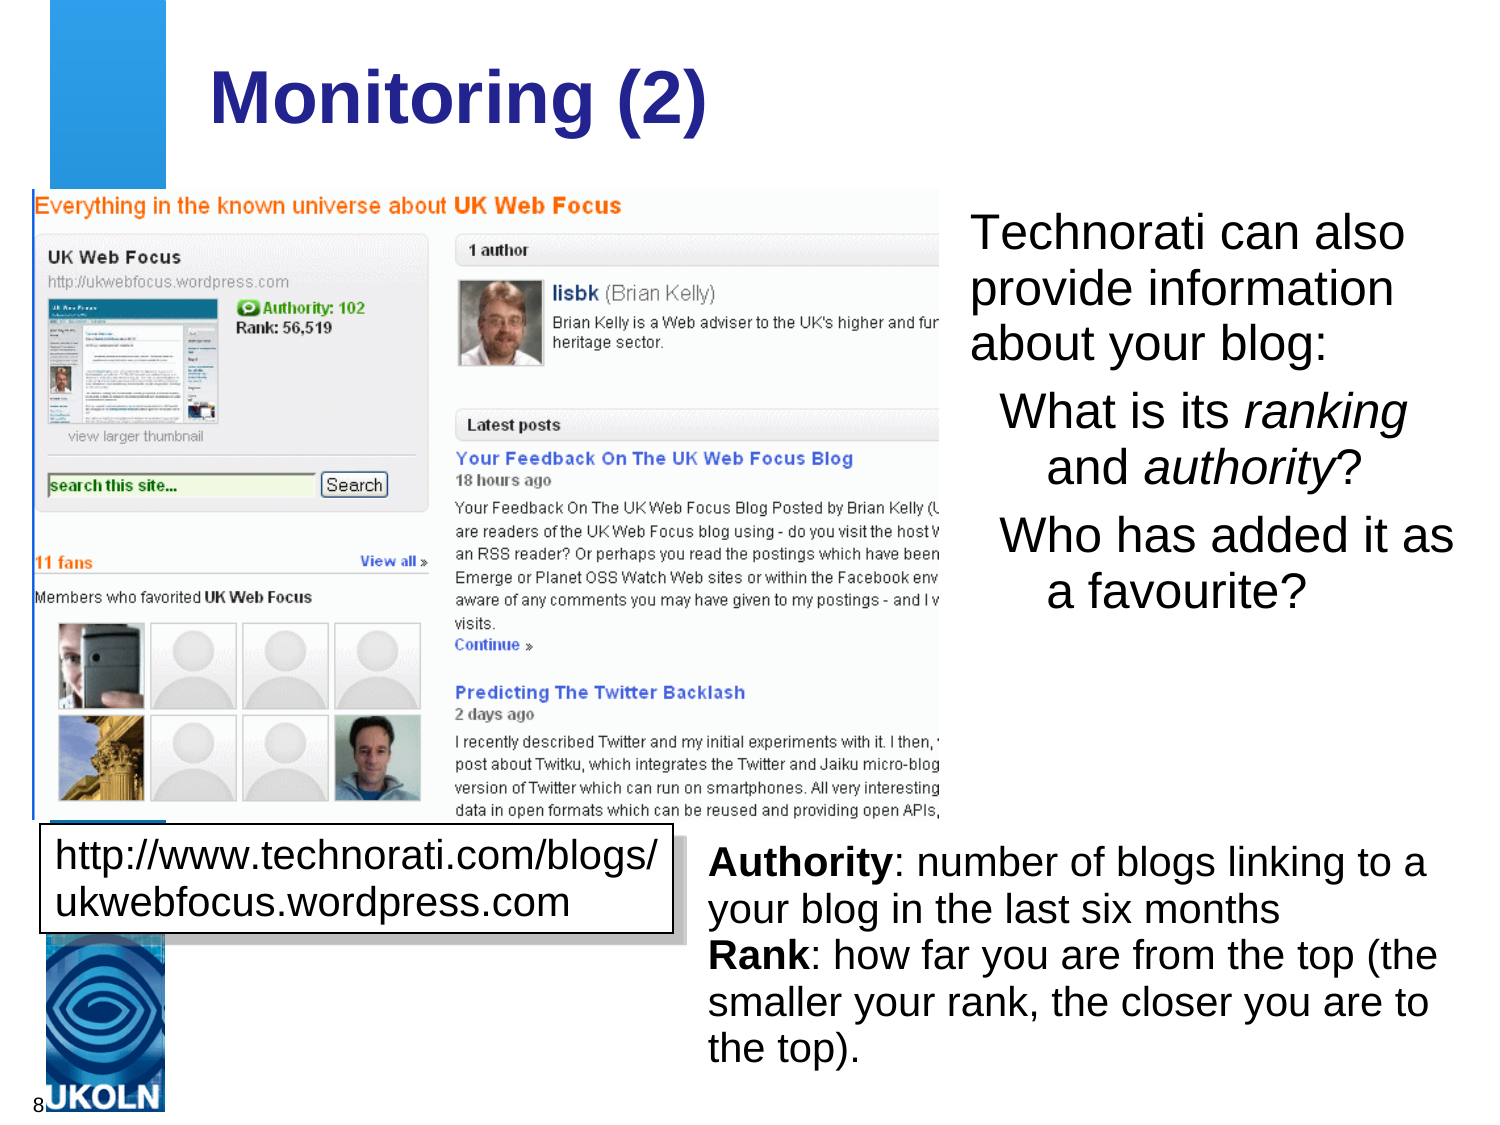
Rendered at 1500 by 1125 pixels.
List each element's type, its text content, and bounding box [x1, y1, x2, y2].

text_box http://www.technorati.com/blogs/ ukwebfocus.wordpress.com [40, 824, 674, 933]
picture [46, 933, 165, 1112]
list Technorati can also provide information about your blog: What is its ranking and authority? Who has added it as a favourite? [955, 196, 1474, 669]
picture [32, 189, 939, 820]
text_box Authority: number of blogs linking to a your blog in the last six months Rank: how far you are from the top (the smaller your rank, the closer you are to the top). [693, 831, 1476, 1080]
title Monitoring (2) [194, 42, 1447, 153]
